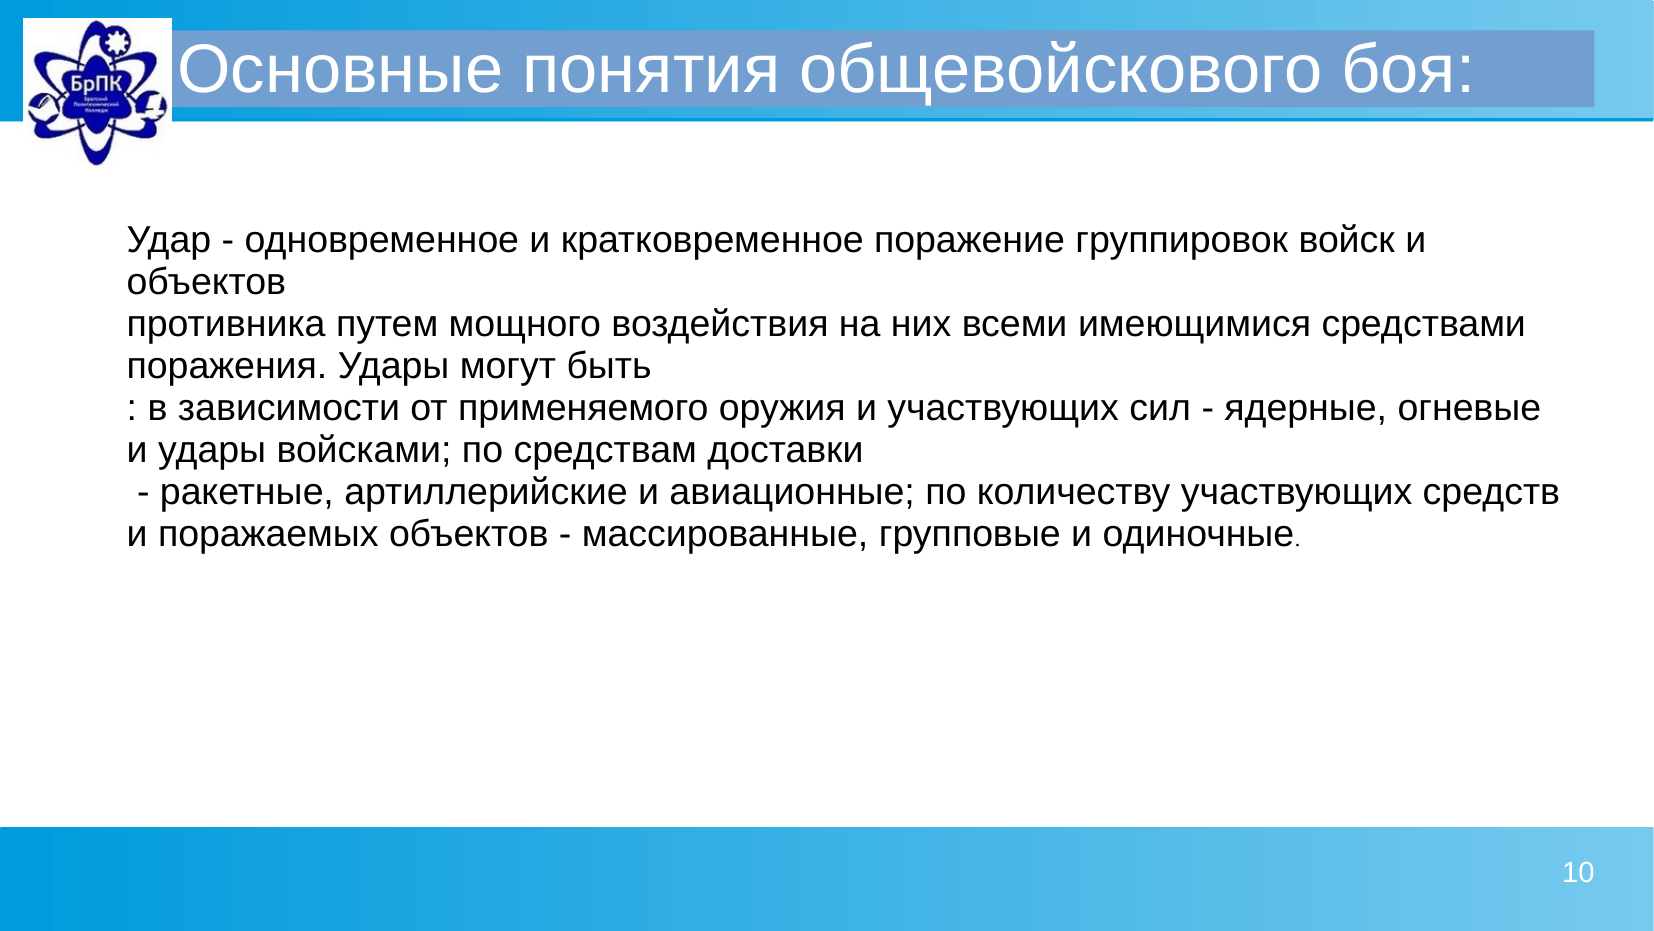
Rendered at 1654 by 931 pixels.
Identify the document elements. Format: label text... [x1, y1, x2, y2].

title Основные понятия общевойскового боя: [172, 30, 1595, 108]
picture [23, 19, 172, 168]
text_box Удар - одновременное и кратковременное поражение группировок войск и объектов противника путем мощного воздействия на них всеми имеющимися средствами поражения. Удары могут быть : в зависимости от применяемого оружия и участвующих сил - ядерные, огневые и удары войсками; по средствам доставки - ракетные, артиллерийские и авиационные; по количеству участвующих средств и поражаемых объектов - массированные, групповые и одиночные. [111, 210, 1584, 753]
